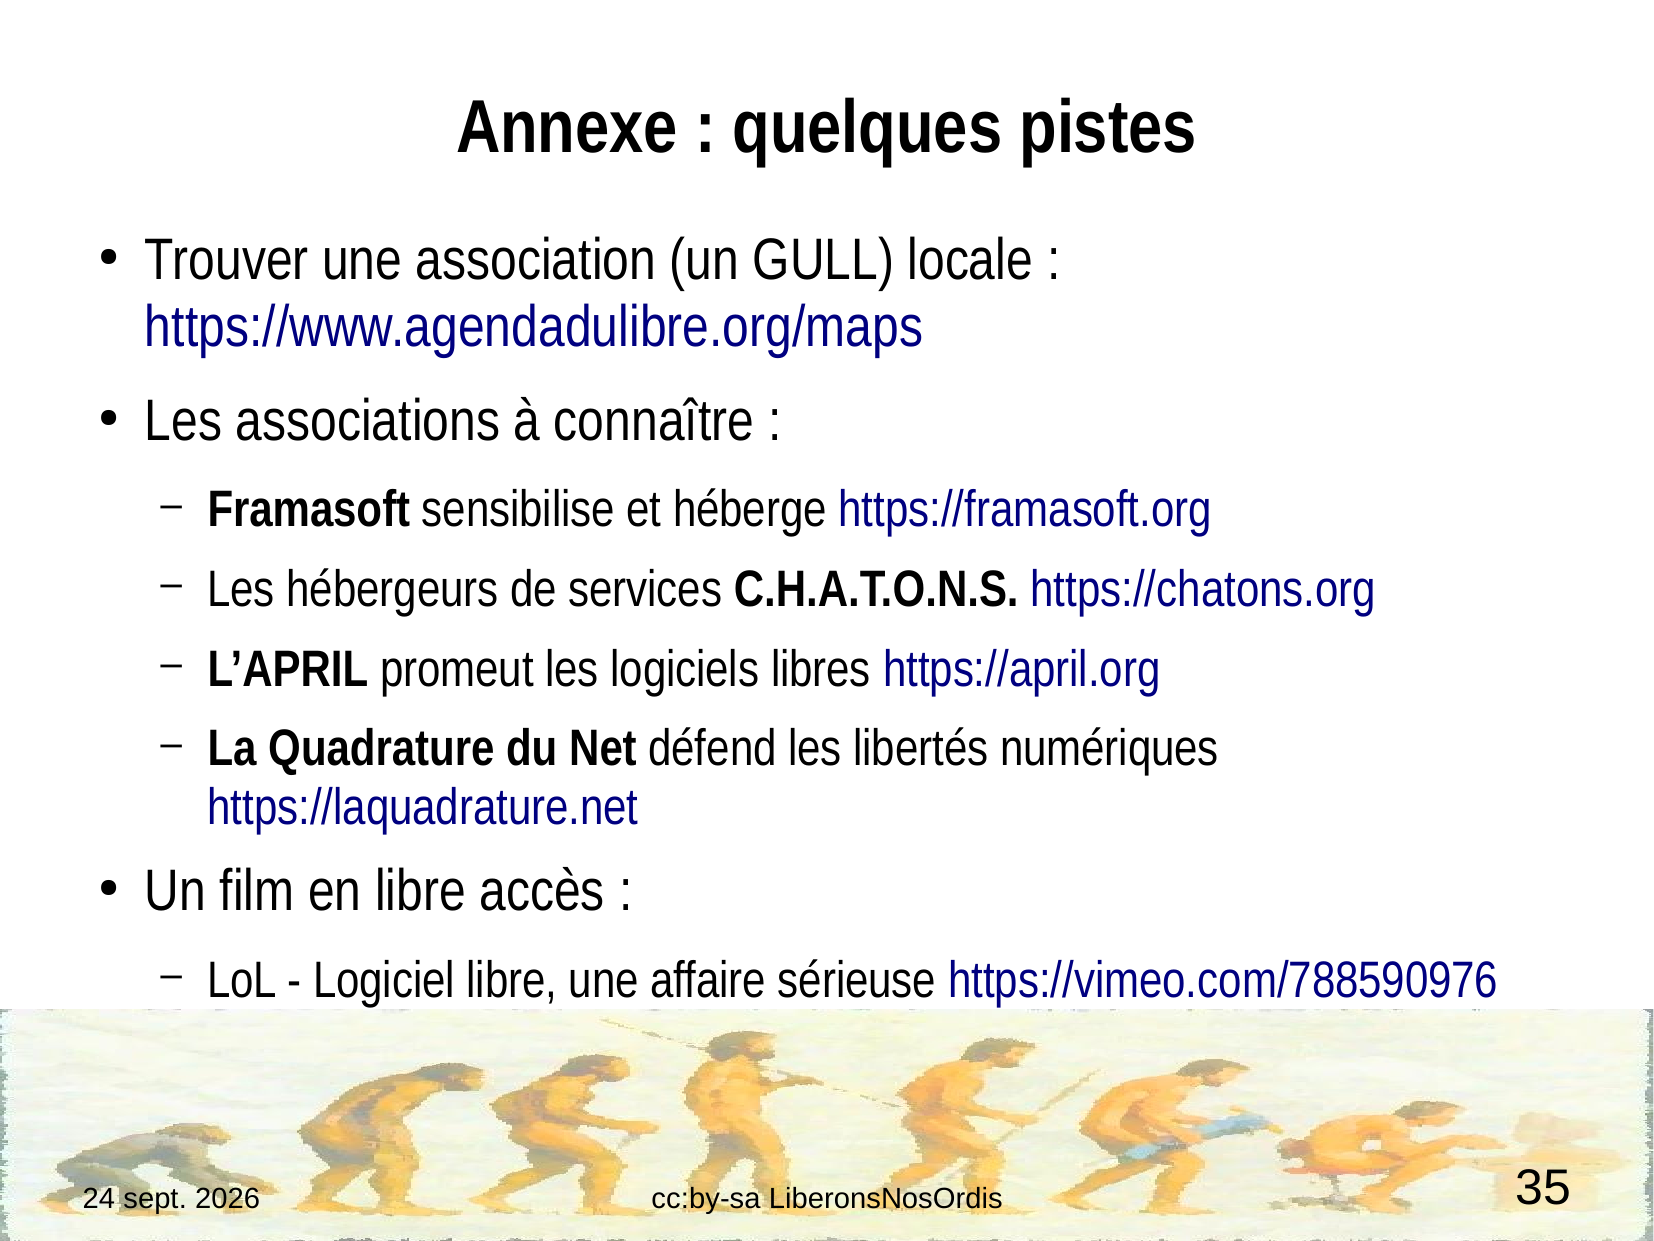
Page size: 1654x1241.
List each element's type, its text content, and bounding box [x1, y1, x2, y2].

picture [0, 1009, 1654, 1241]
list Trouver une association (un GULL) locale : https://www.agendadulibre.org/maps Les associations à connaître : Framasoft sensibilise et héberge https://framasoft.org Les hébergeurs de services C.H.A.T.O.N.S. https://chatons.org L’APRIL promeut les logiciels libres https://april.org La Quadrature du Net défend les libertés numériques https://laquadrature.net Un film en libre accès : LoL - Logiciel libre, une affaire sérieuse https://vimeo.com/788590976 [82, 224, 1571, 1010]
title Annexe : quelques pistes [82, 49, 1571, 201]
